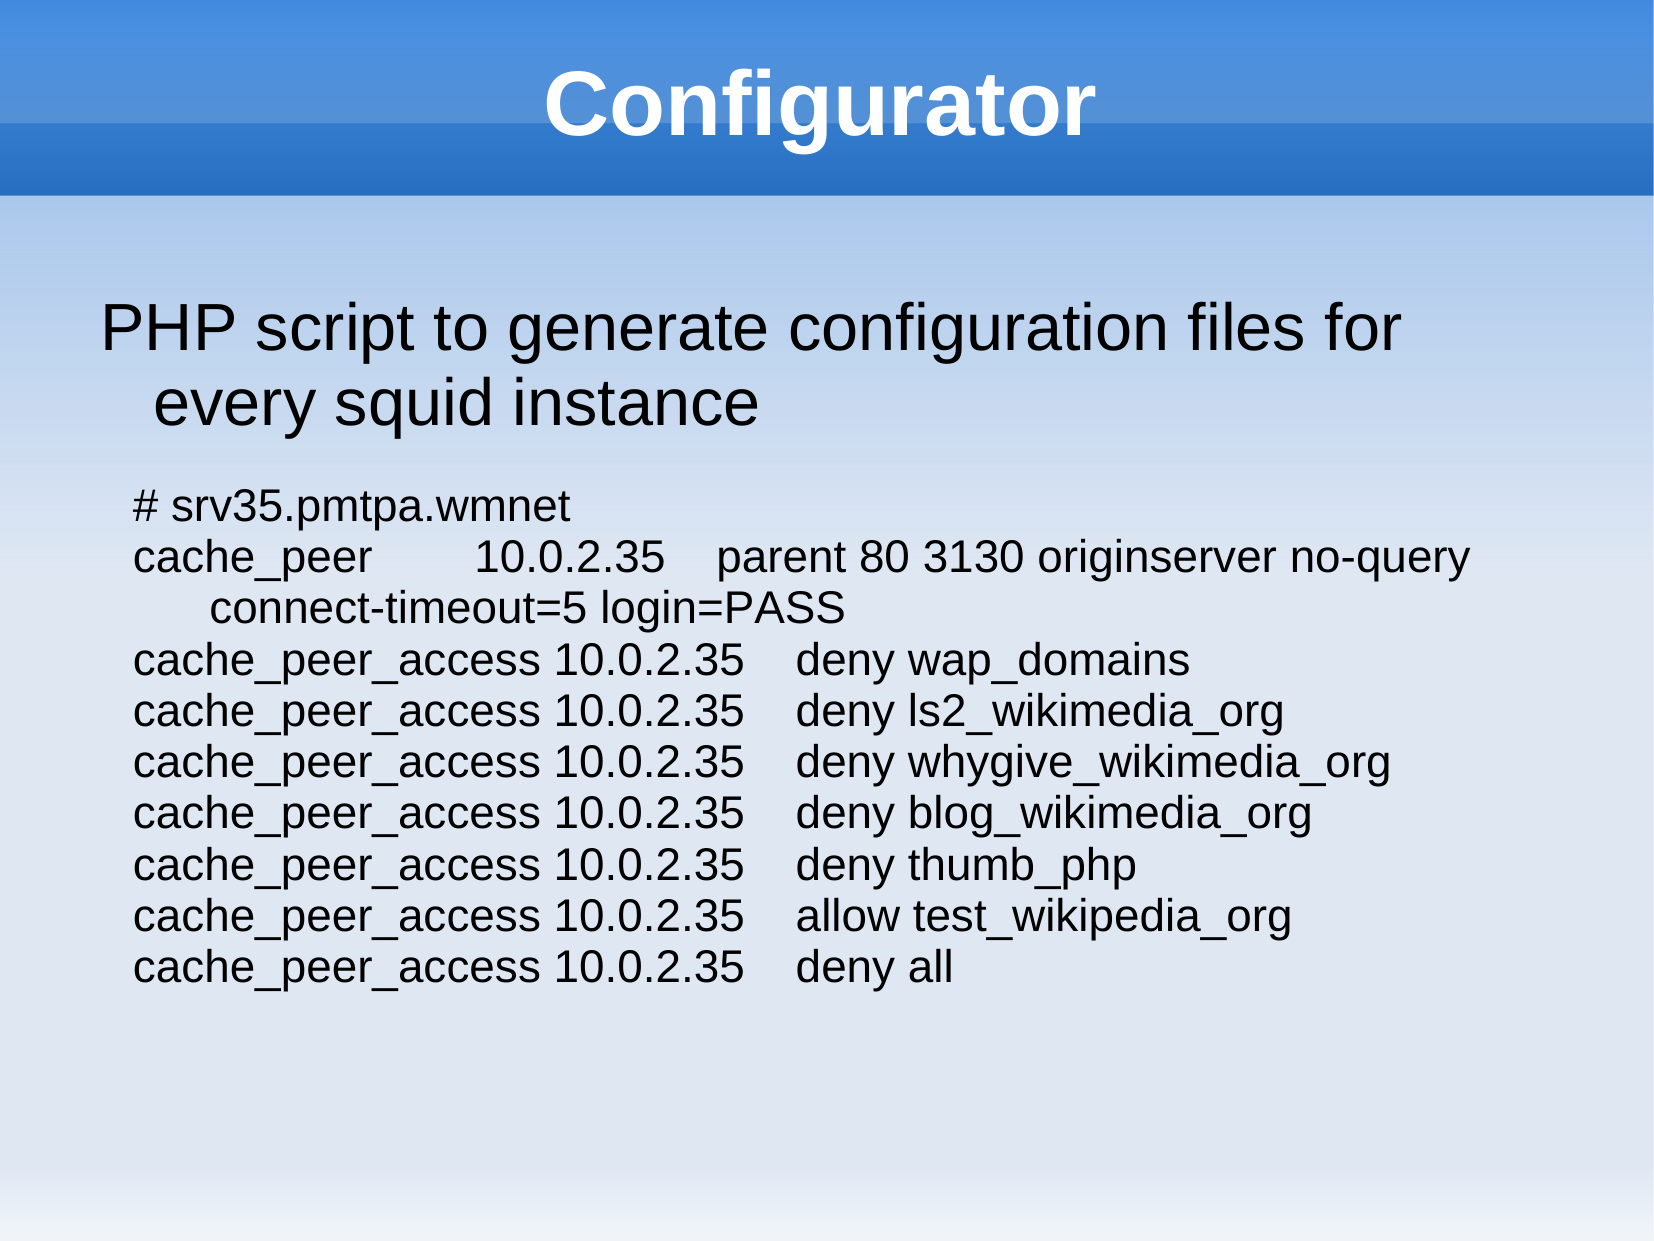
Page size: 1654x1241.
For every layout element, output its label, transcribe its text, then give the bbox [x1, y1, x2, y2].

title Configurator [76, 0, 1565, 208]
list PHP script to generate configuration files for every squid instance [82, 290, 1571, 1109]
picture [0, 0, 1654, 1241]
